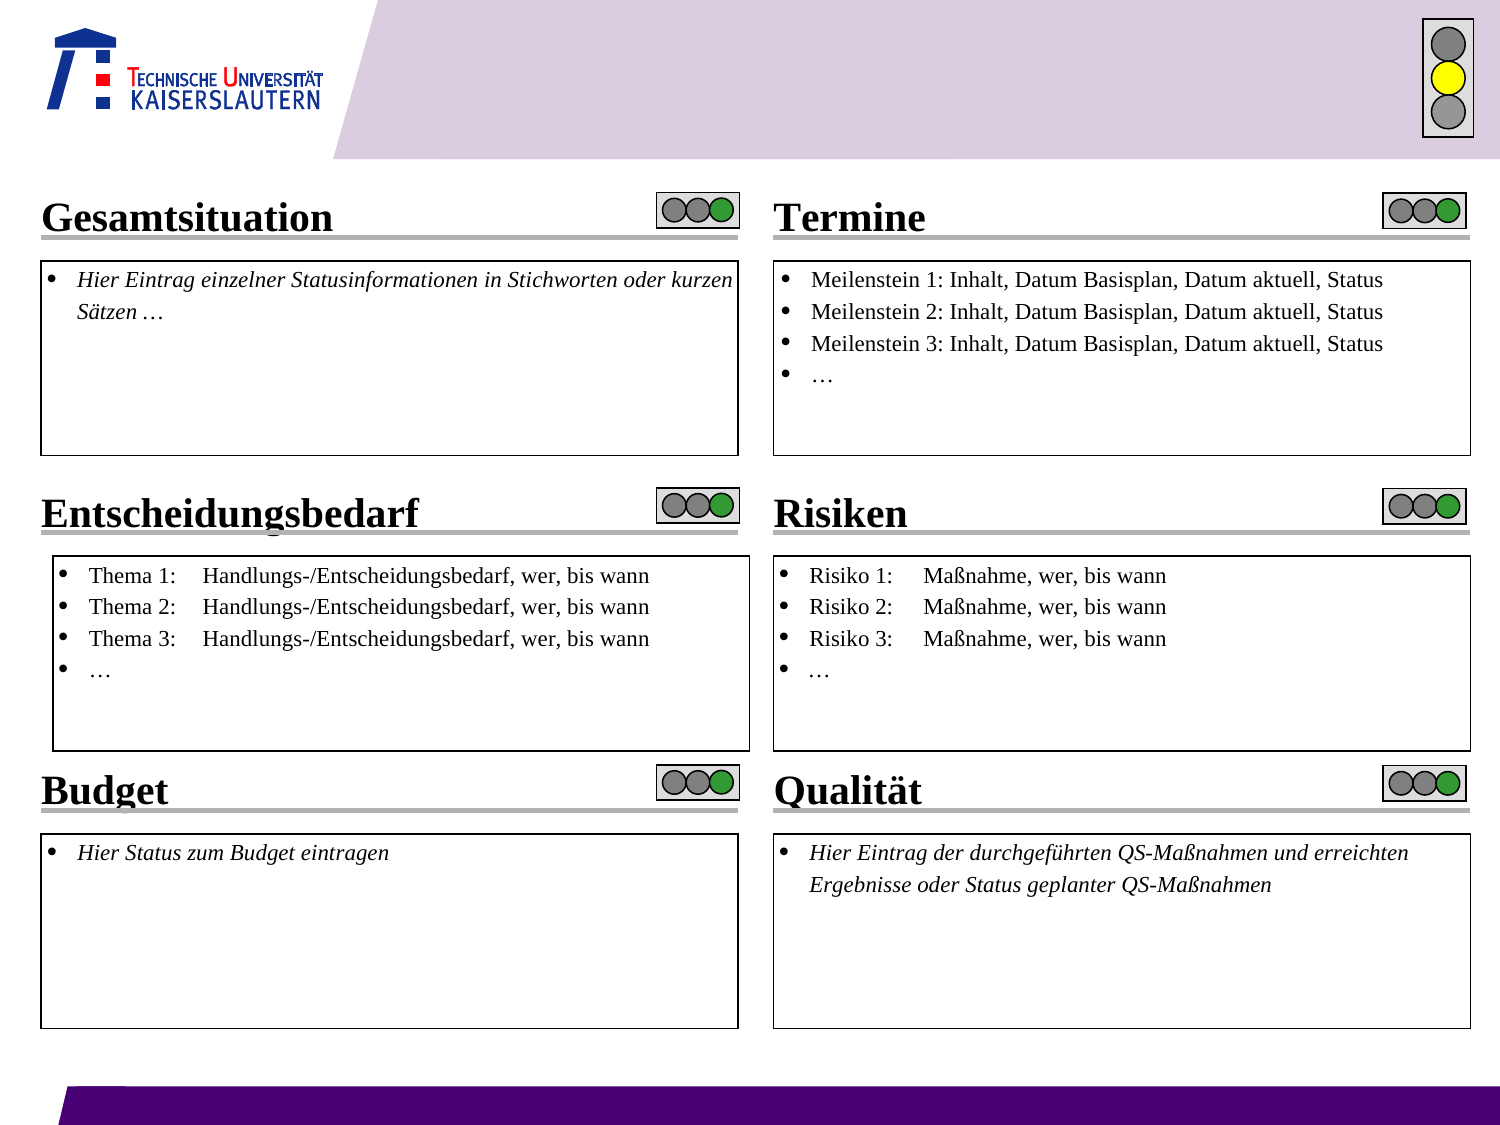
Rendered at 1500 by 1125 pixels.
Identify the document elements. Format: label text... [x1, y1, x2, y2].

text_box Meilenstein 1: Inhalt, Datum Basisplan, Datum aktuell, Status Meilenstein 2: Inhalt, Datum Basisplan, Datum aktuell, Status Meilenstein 3: Inhalt, Datum Basisplan, Datum aktuell, Status … [773, 260, 1471, 456]
text_box Qualität [782, 778, 797, 802]
text_box Thema 1: Handlungs-/Entscheidungsbedarf, wer, bis wann Thema 2: Handlungs-/Entscheidungsbedarf, wer, bis wann Thema 3: Handlungs-/Entscheidungsbedarf, wer, bis wann … [52, 556, 750, 752]
text_box [656, 487, 740, 524]
text_box Hier Eintrag der durchgeführten QS-Maßnahmen und erreichten Ergebnisse oder Status geplanter QS-Maßnahmen [773, 833, 1471, 1029]
text_box Risiko 1: Maßnahme, wer, bis wann Risiko 2: Maßnahme, wer, bis wann Risiko 3: Maßnahme, wer, bis wann … [773, 556, 1471, 752]
text_box Gesamtsituation [41, 190, 341, 231]
text_box Qualität [773, 762, 1388, 804]
text_box Hier Eintrag einzelner Statusinformationen in Stichworten oder kurzen Sätzen … [41, 260, 739, 456]
text_box [1383, 765, 1467, 801]
text_box [656, 764, 740, 801]
text_box [1383, 193, 1467, 229]
text_box Hier Status zum Budget eintragen [41, 833, 739, 1029]
text_box [1383, 488, 1467, 524]
text_box Budget [41, 762, 341, 804]
text_box [656, 192, 740, 228]
text_box [1423, 19, 1474, 138]
text_box Termine [773, 190, 1329, 231]
text_box Risiken [773, 485, 1388, 526]
text_box Entscheidungsbedarf [41, 485, 632, 526]
